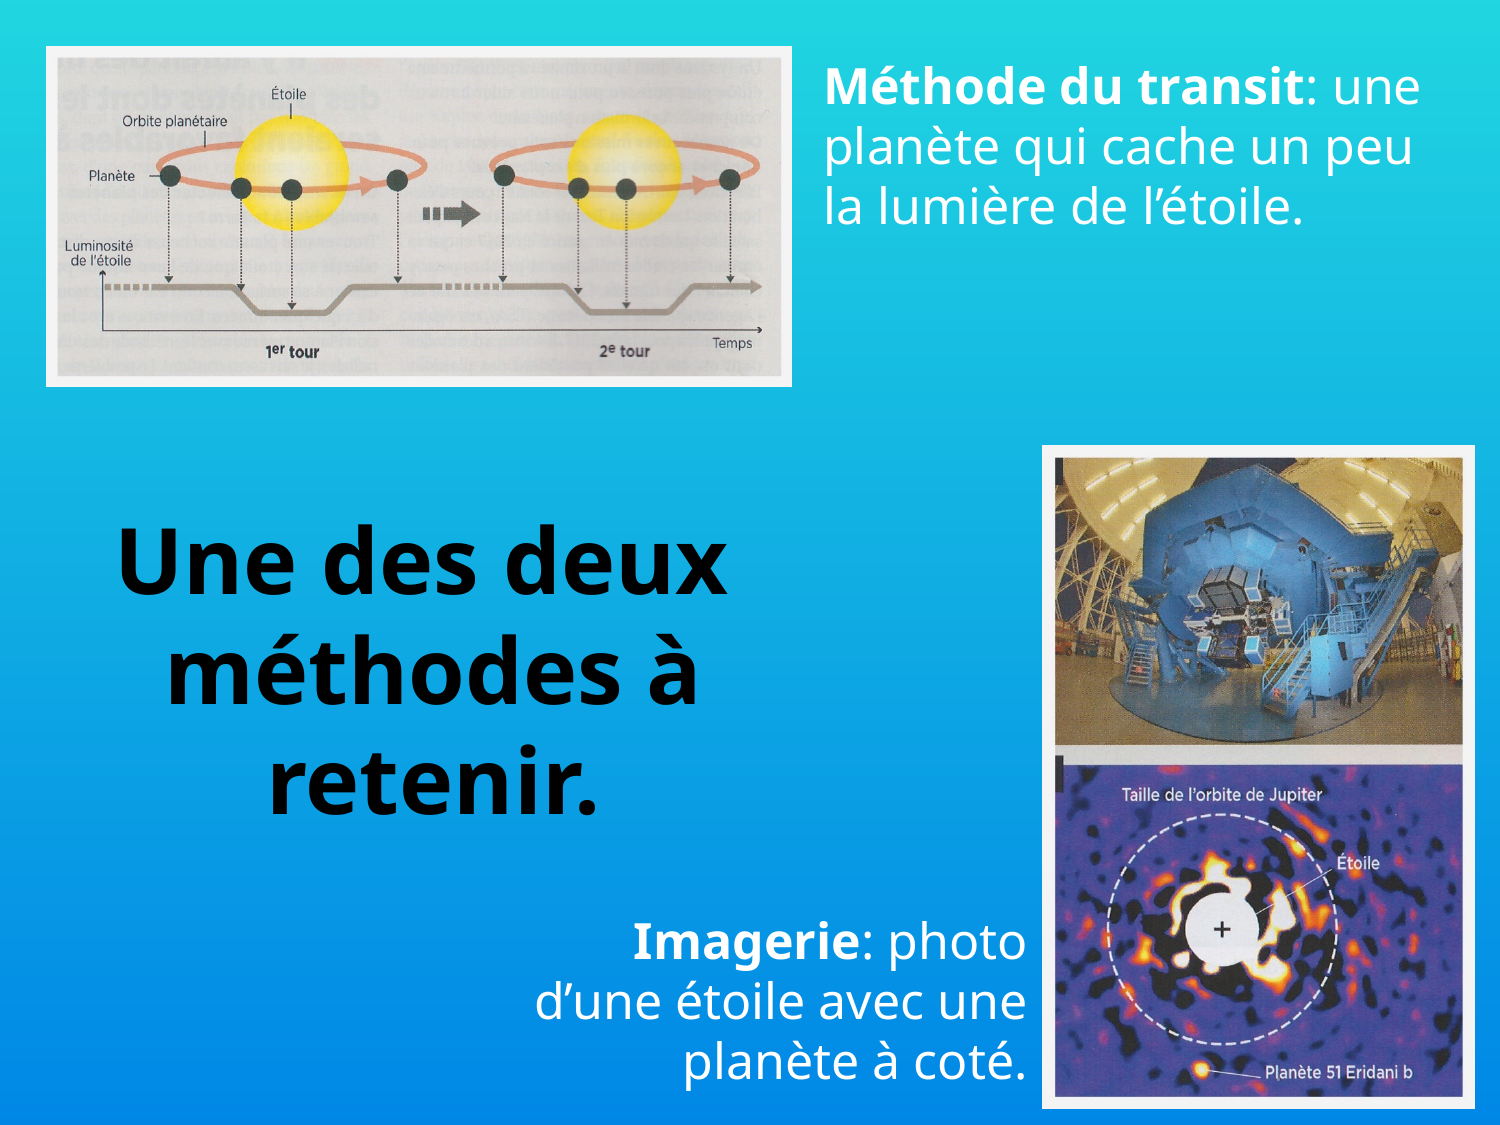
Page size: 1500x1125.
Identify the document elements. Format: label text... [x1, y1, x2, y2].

text_box Imagerie: photo d’une étoile avec une planète à coté. [503, 902, 1042, 1098]
text_box Méthode du transit: une planète qui cache un peu la lumière de l’étoile. [808, 46, 1477, 242]
picture [786, 445, 1500, 1109]
title Une des deux méthodes à retenir. [82, 492, 786, 844]
picture [46, 46, 792, 387]
